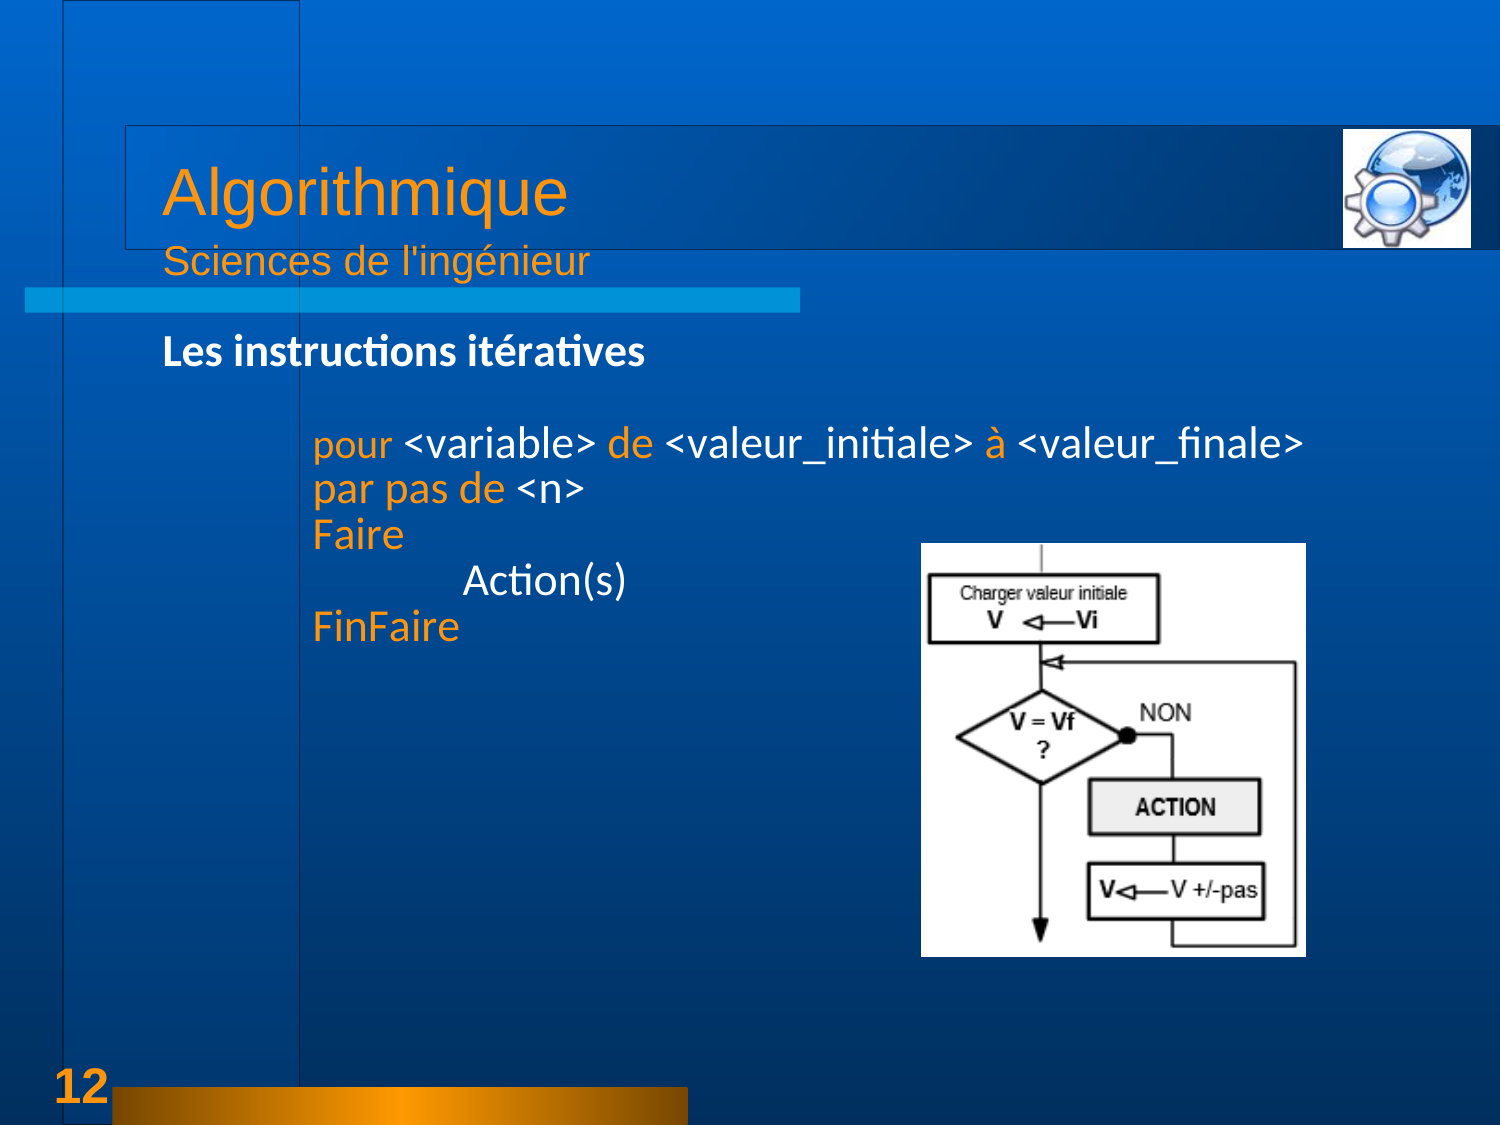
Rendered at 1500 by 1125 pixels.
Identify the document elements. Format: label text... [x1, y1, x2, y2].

picture [921, 543, 1306, 957]
picture [1343, 129, 1471, 248]
text_box Les instructions itératives pour <variable> de <valeur_initiale> à <valeur_finale> par pas de <n> Faire Action(s) FinFaire [147, 324, 1418, 1121]
